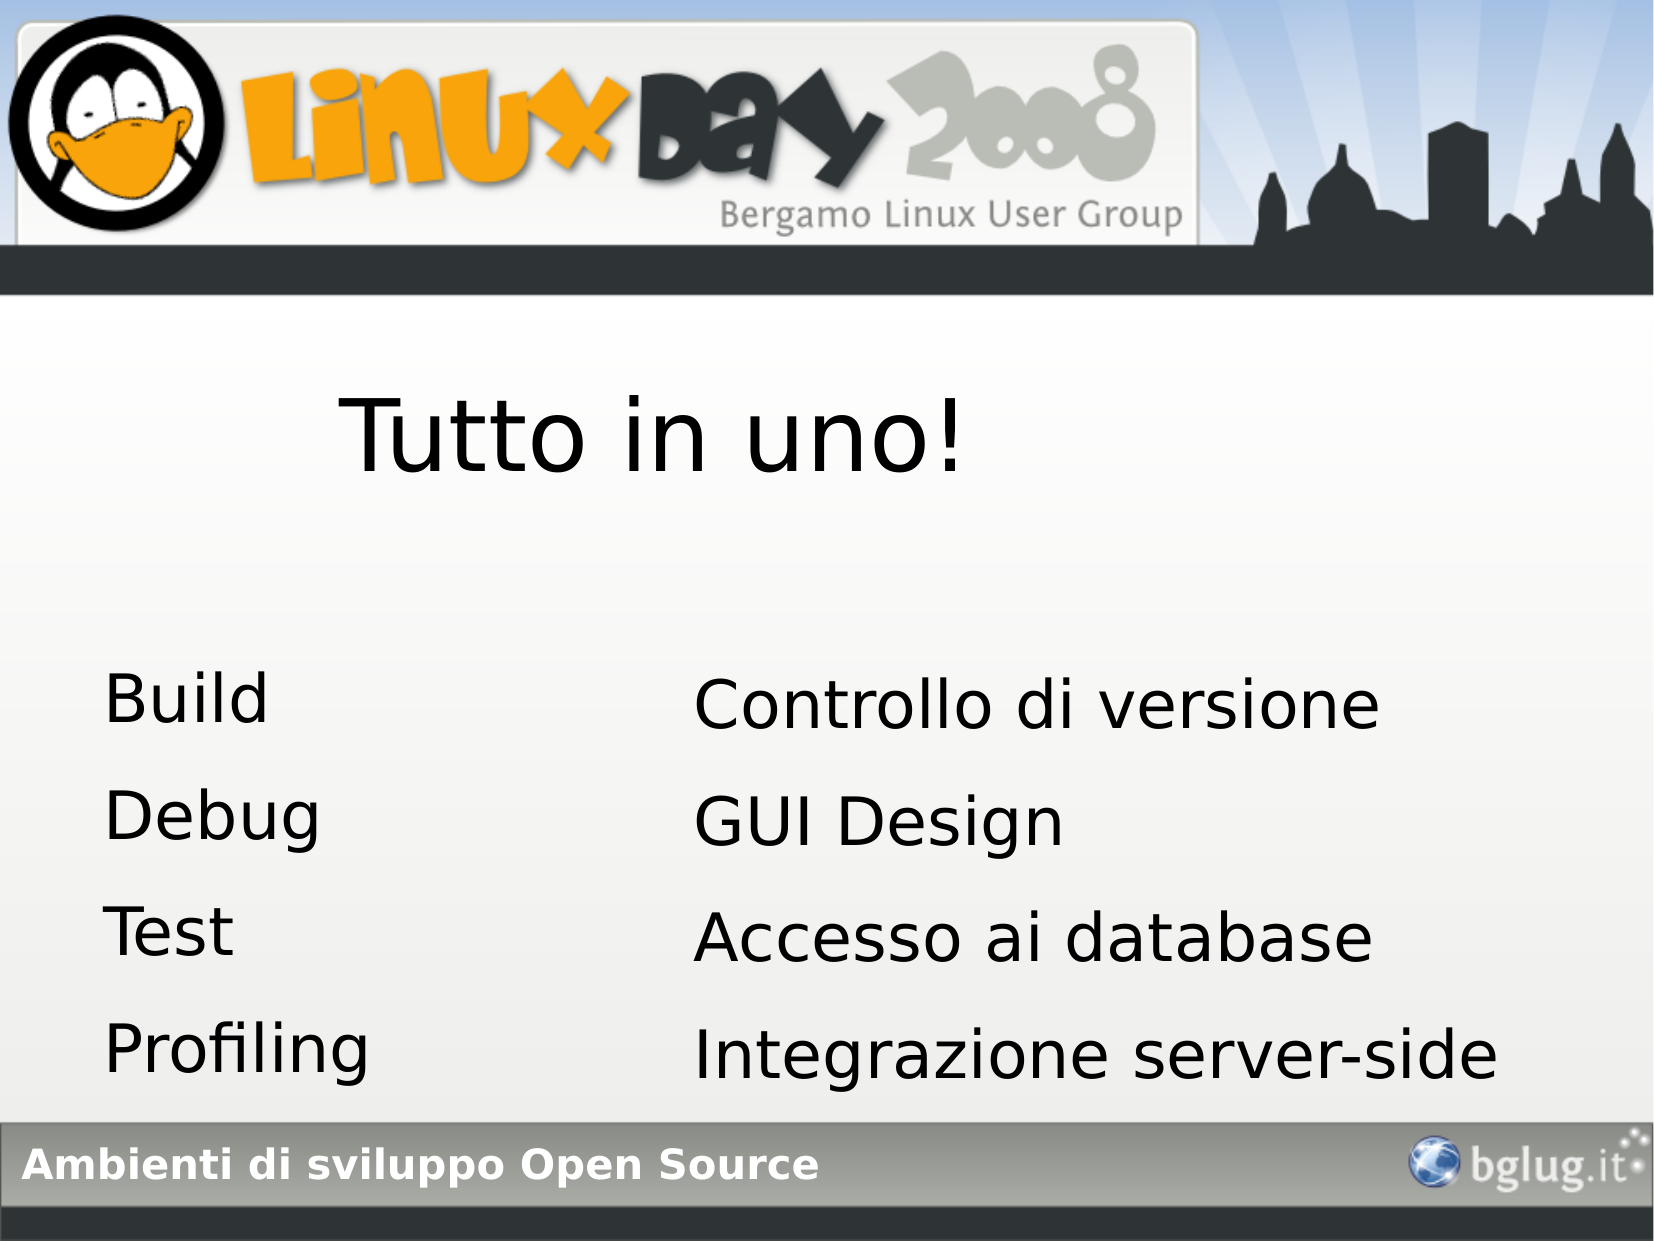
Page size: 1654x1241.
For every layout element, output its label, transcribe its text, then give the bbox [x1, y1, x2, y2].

text_box Controllo di versione GUI Design Accesso ai database Integrazione server-side [679, 620, 1595, 1047]
text_box Ambienti di sviluppo Open Source [6, 1133, 719, 1196]
text_box Build Debug Test Profiling [88, 614, 473, 1041]
text_box Tutto in uno! [324, 370, 907, 498]
picture [0, 0, 1654, 1241]
